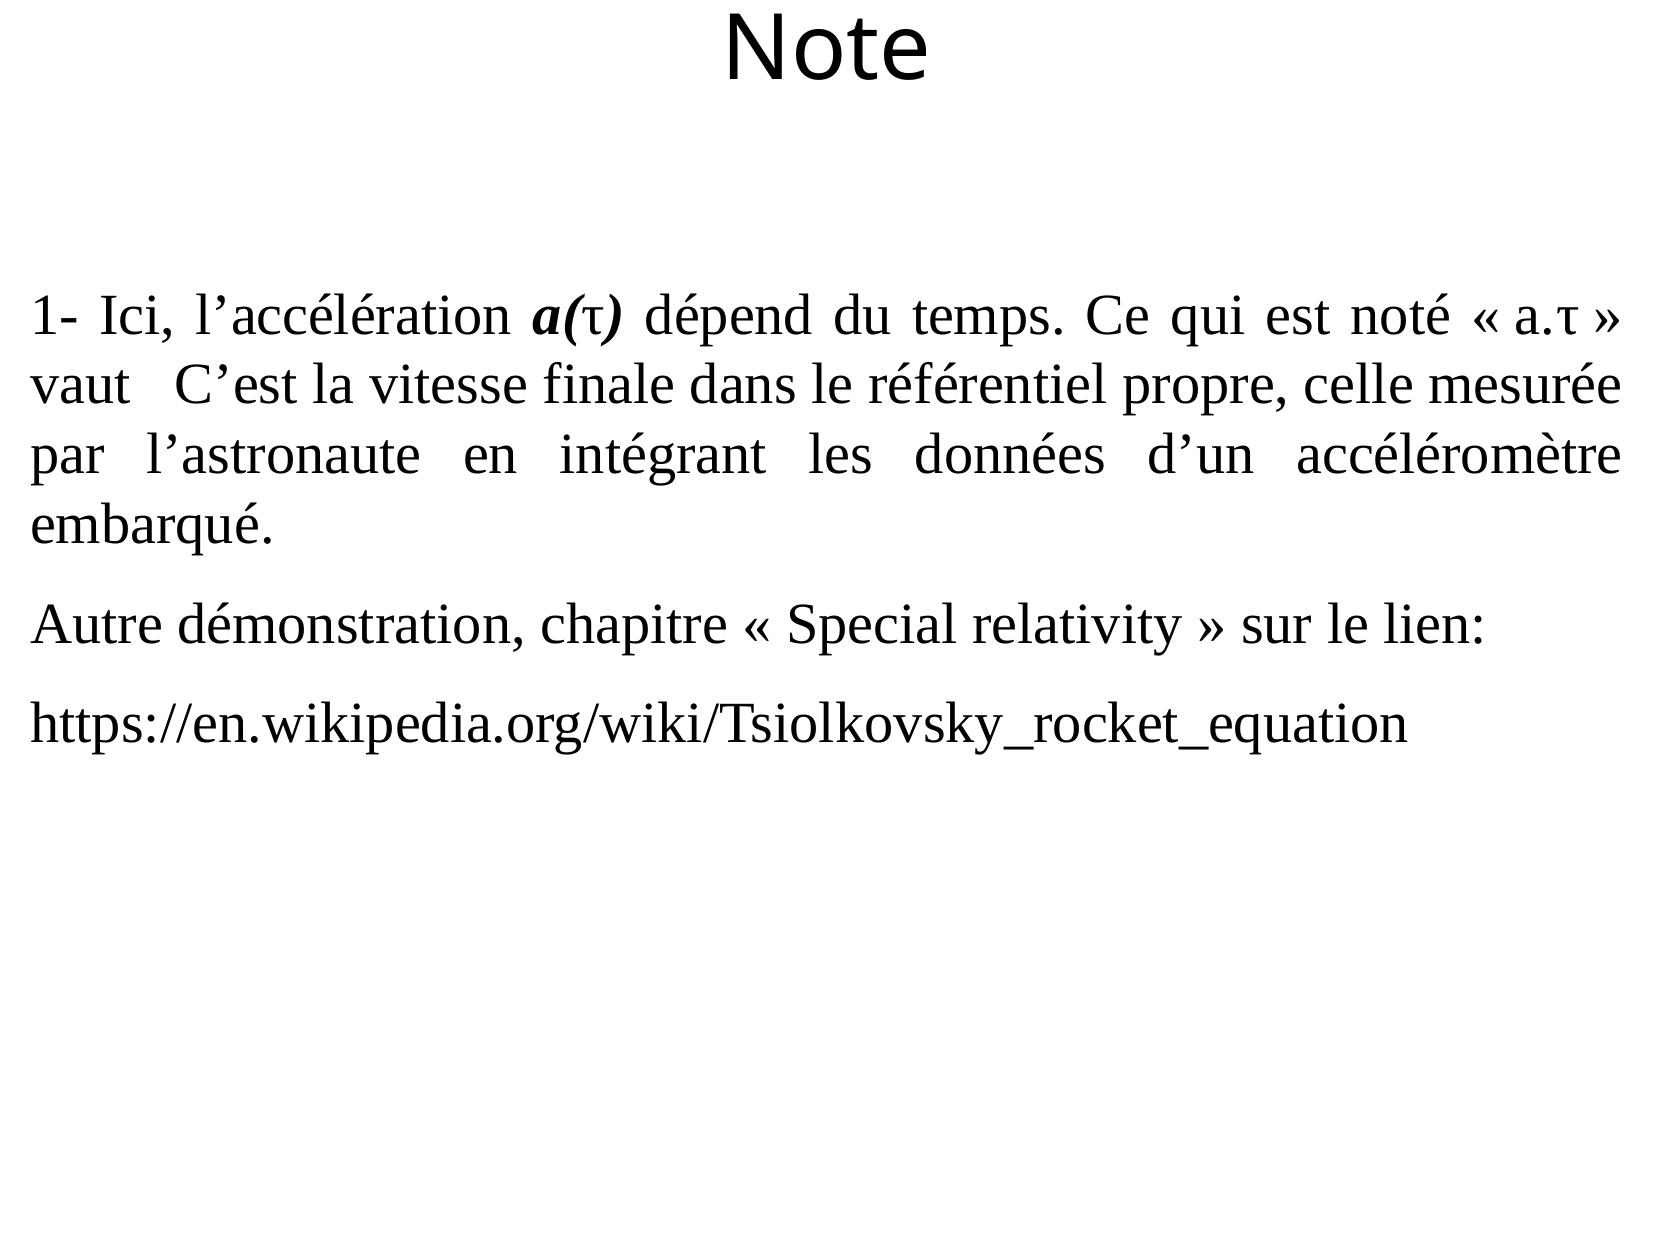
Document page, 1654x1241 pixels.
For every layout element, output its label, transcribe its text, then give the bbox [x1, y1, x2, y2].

title Note [82, 0, 1571, 195]
list 1- Ici, l’accélération a(τ) dépend du temps. Ce qui est noté « a.τ » vaut C’est la vitesse finale dans le référentiel propre, celle mesurée par l’astronaute en intégrant les données d’un accéléromètre embarqué. Autre démonstration, chapitre « Special relativity » sur le lien: https://en.wikipedia.org/wiki/Tsiolkovsky_rocket_equation [30, 275, 1624, 866]
